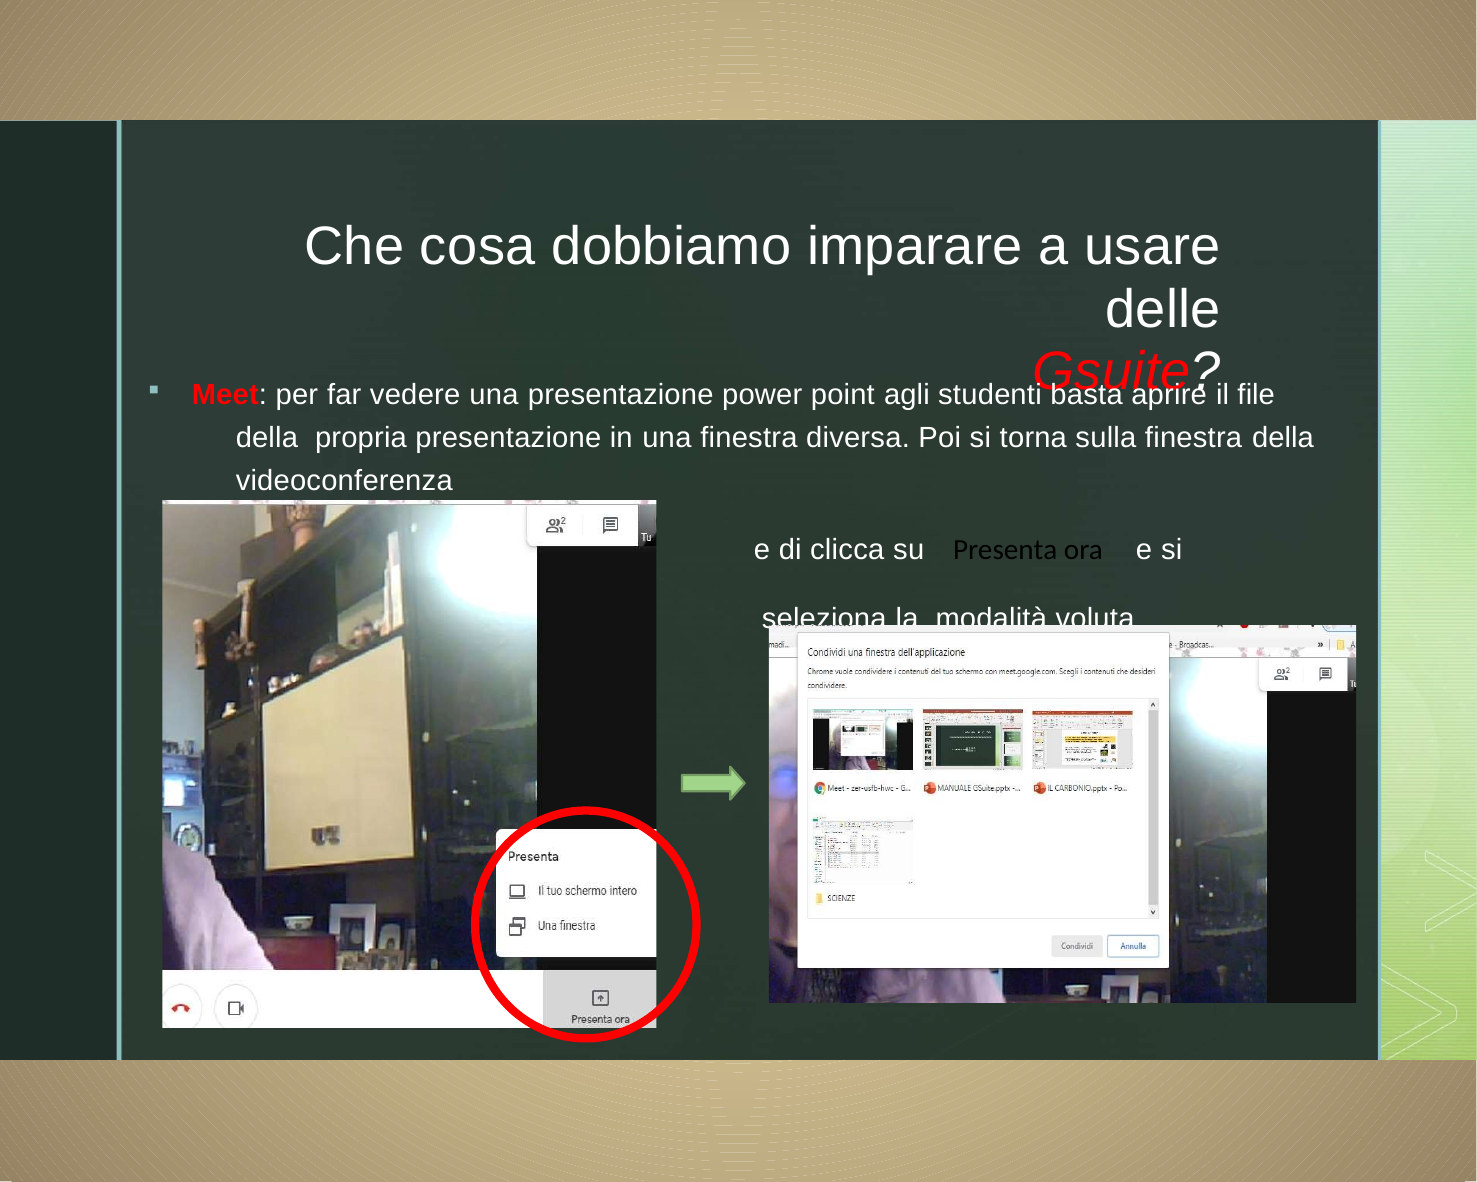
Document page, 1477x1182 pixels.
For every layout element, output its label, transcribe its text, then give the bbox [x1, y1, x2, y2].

text_box [684, 772, 742, 794]
text_box [162, 500, 656, 1027]
text_box Meet: per far vedere una presentazione power point agli studenti basta aprire il file della propria presentazione in una finestra diversa. Poi si torna sulla finestra della videoconferenza e di clicca su Presenta ora e si seleziona la modalità voluta [144, 366, 1330, 637]
text_box [645, 1019, 656, 1027]
title Che cosa dobbiamo imparare a usare delle Gsuite? [277, 210, 1321, 366]
text_box [769, 626, 1356, 1003]
text_box [480, 815, 656, 1027]
